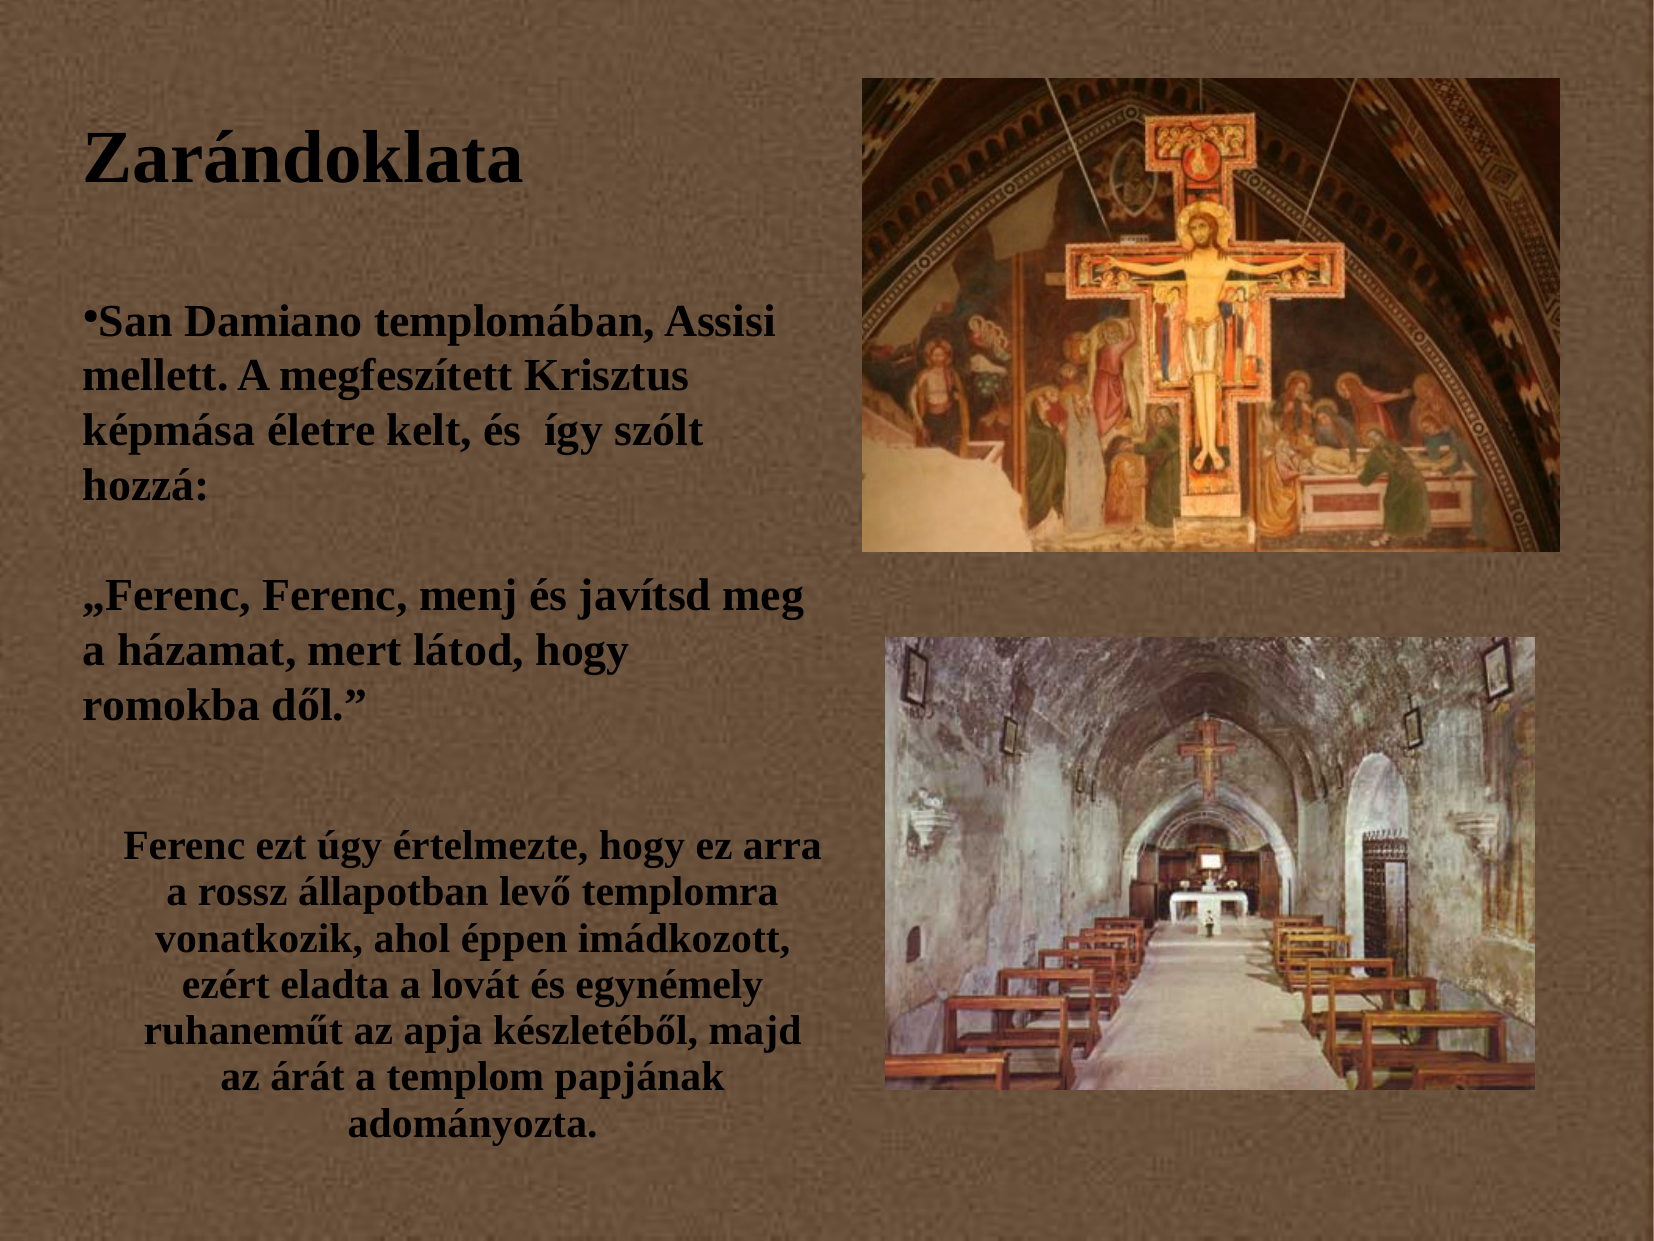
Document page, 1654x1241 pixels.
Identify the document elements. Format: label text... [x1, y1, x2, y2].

picture [885, 637, 1535, 1090]
text_box Ferenc ezt úgy értelmezte, hogy ez arra a rossz állapotban levő templomra vonatkozik, ahol éppen imádkozott, ezért eladta a lovát és egynémely ruhaneműt az apja készletéből, majd az árát a templom papjának adományozta. [107, 814, 839, 1161]
list San Damiano templomában, Assisi mellett. A megfeszített Krisztus képmása életre kelt, és így szólt hozzá: „Ferenc, Ferenc, menj és javítsd meg a házamat, mert látod, hogy romokba dől.” [82, 290, 809, 1109]
title Zarándoklata [82, 49, 1571, 257]
picture [862, 78, 1560, 552]
